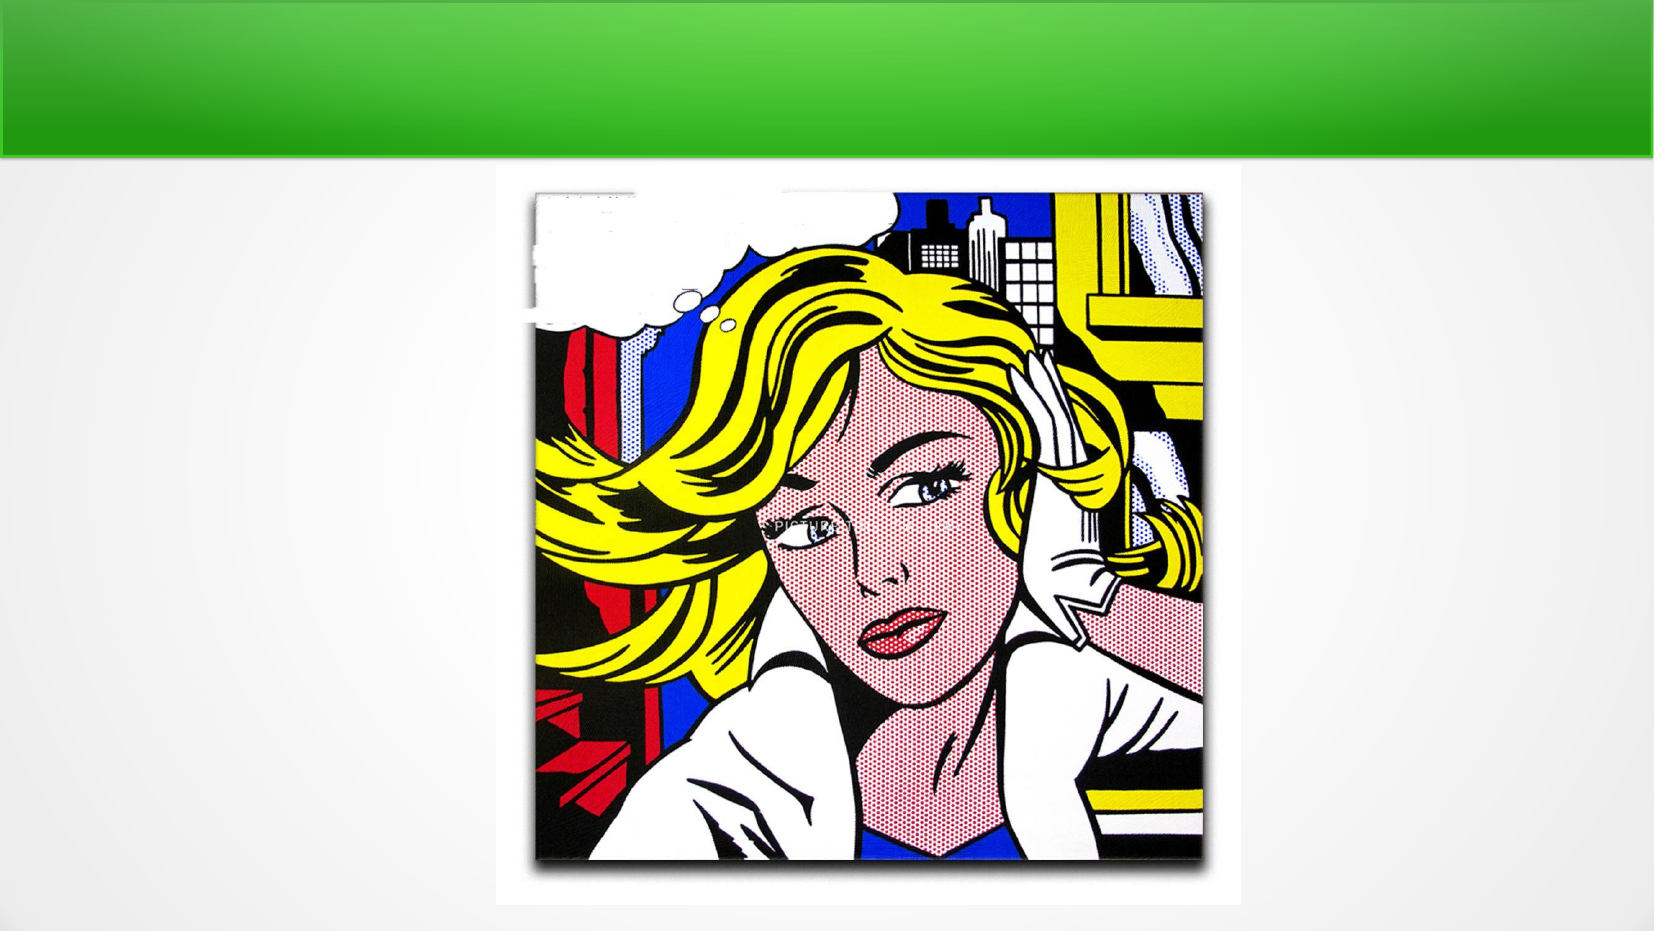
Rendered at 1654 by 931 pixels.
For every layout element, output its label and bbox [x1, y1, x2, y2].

picture [496, 165, 1241, 905]
